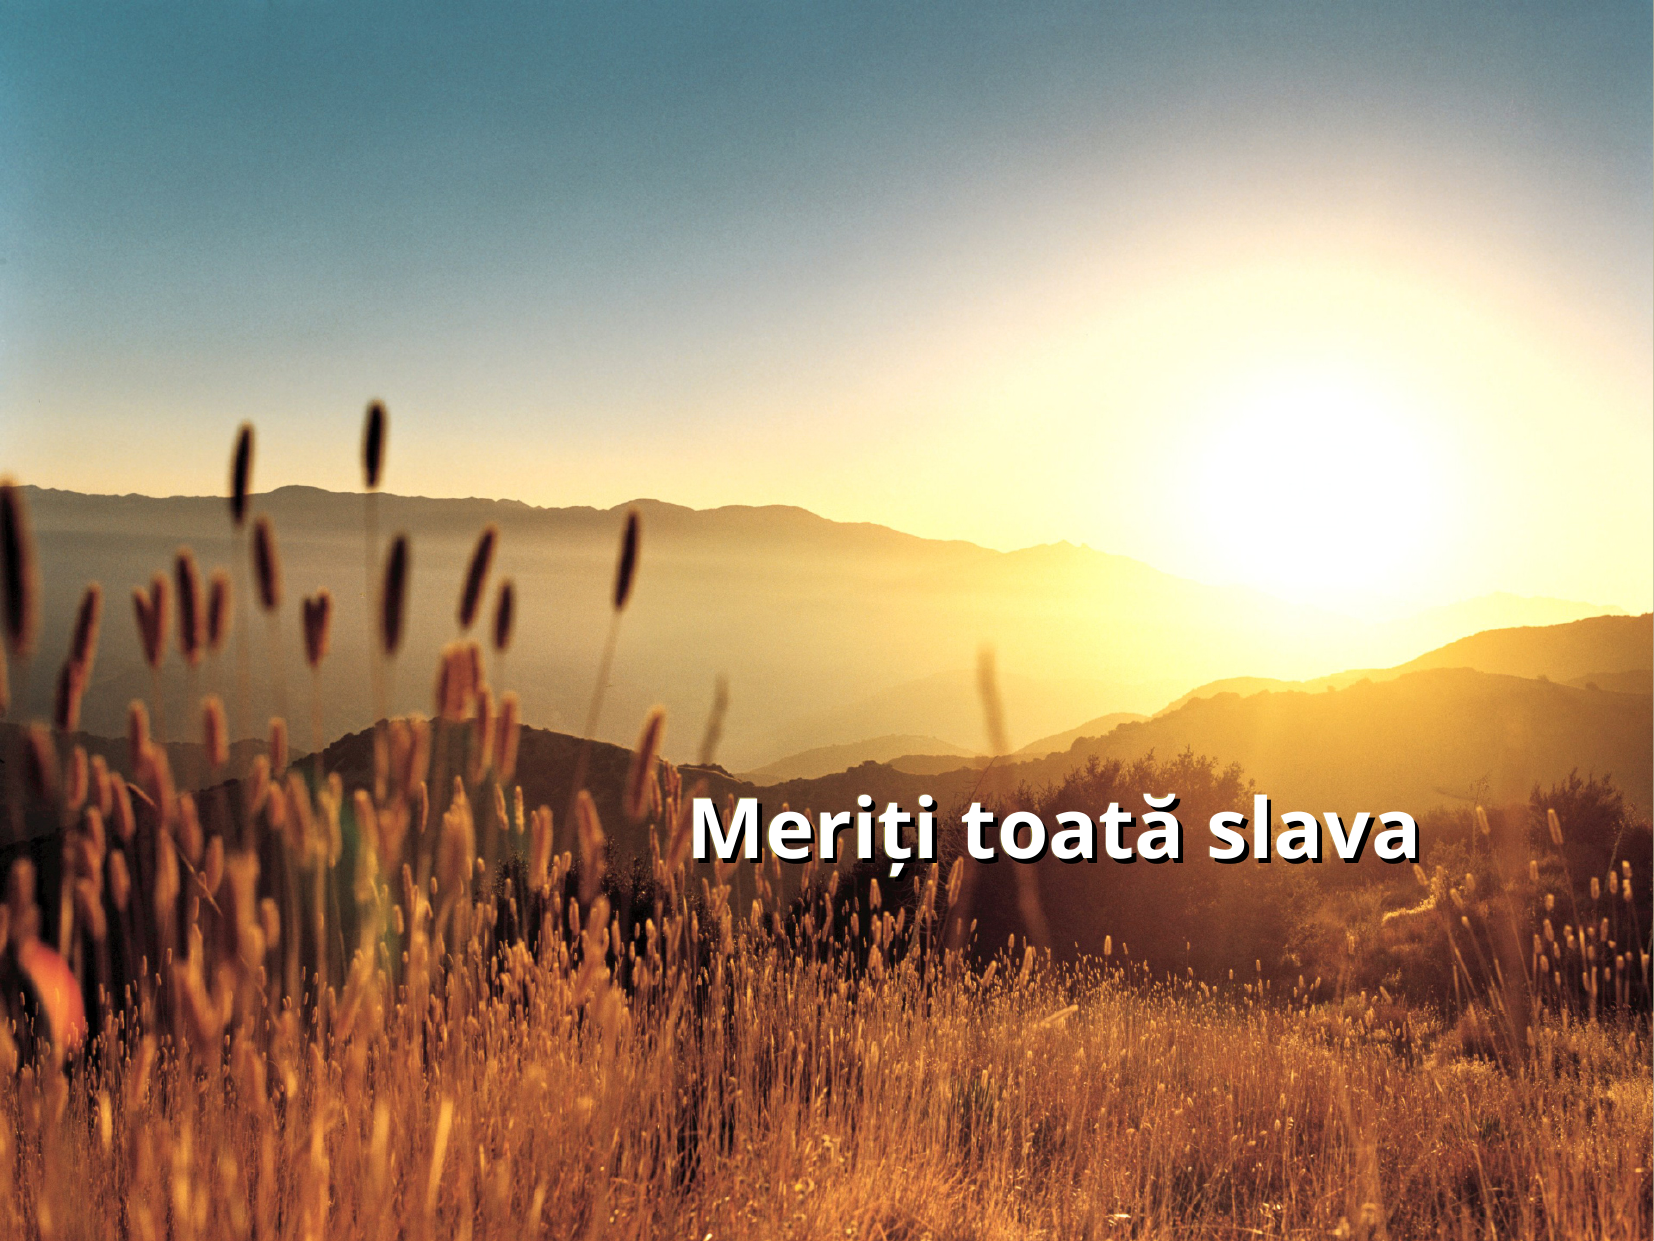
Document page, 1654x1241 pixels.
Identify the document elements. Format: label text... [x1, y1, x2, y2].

text_box Meriți toată slava [492, 762, 1595, 923]
picture [0, 0, 1654, 1241]
